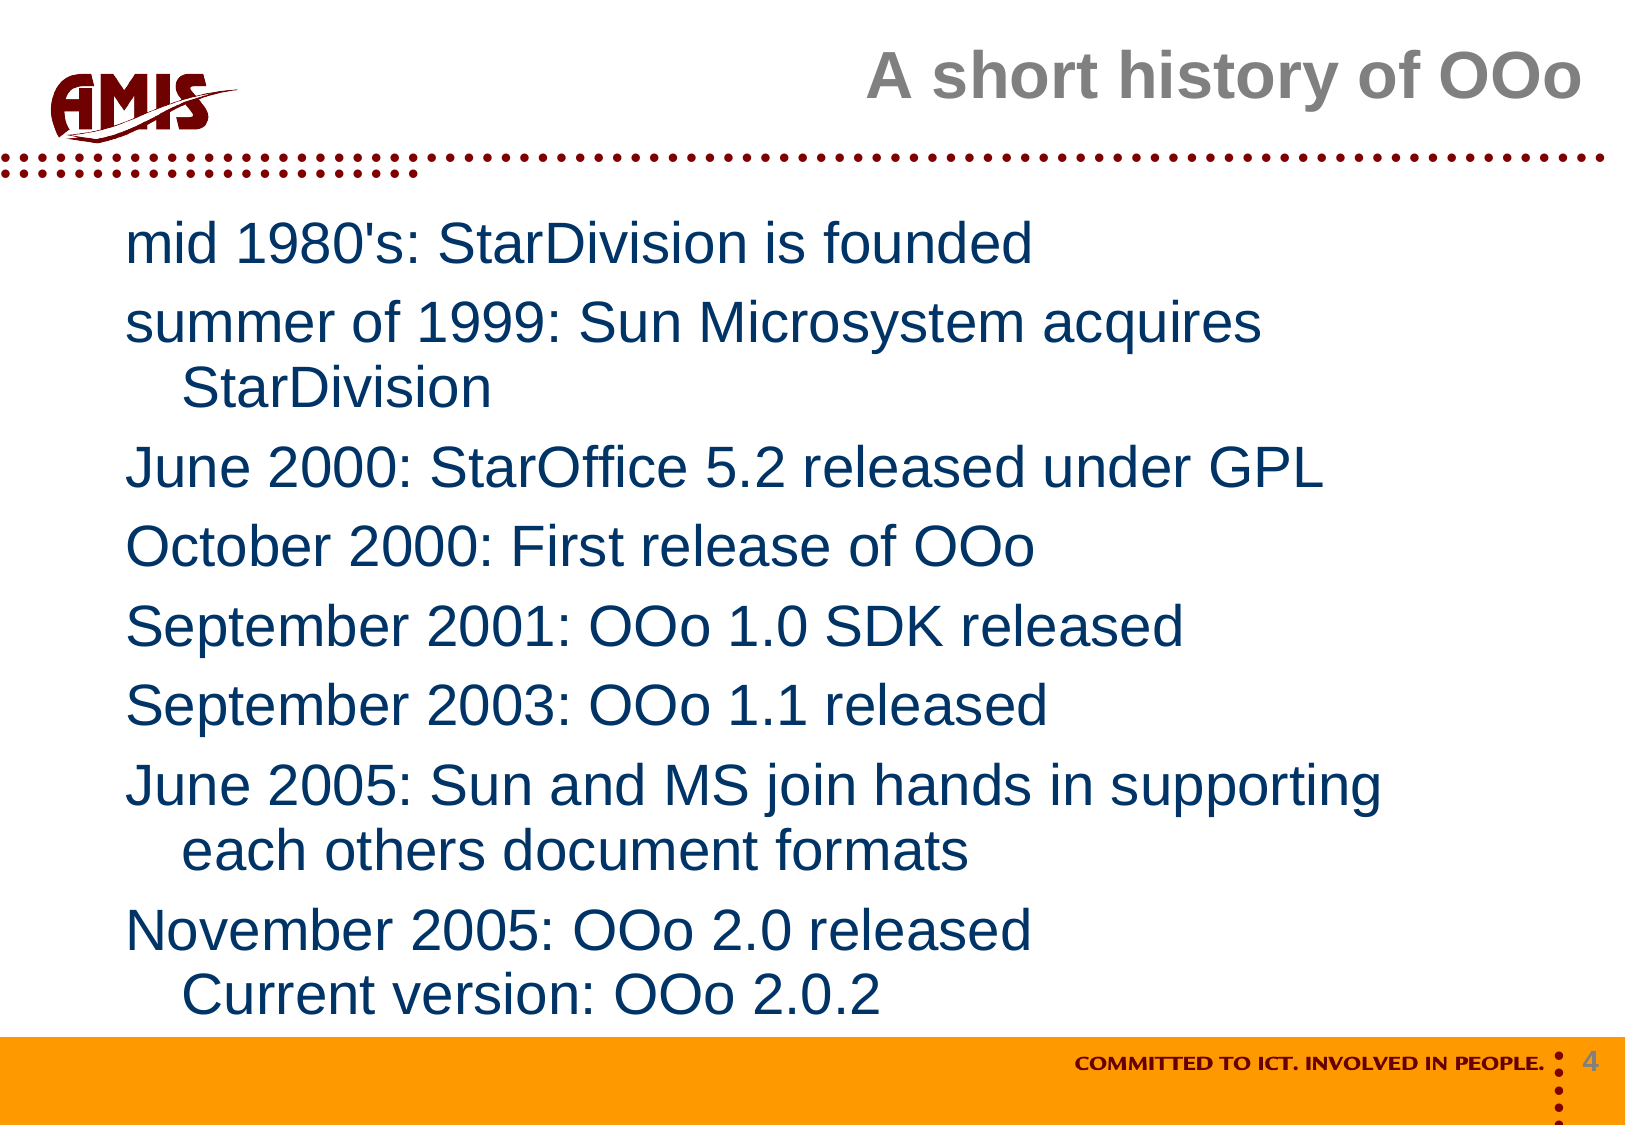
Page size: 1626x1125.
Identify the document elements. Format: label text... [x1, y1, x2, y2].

title A short history of OOo [262, 27, 1585, 123]
picture [50, 73, 238, 144]
picture [1074, 1055, 1544, 1071]
list mid 1980's: StarDivision is founded summer of 1999: Sun Microsystem acquires StarDivision June 2000: StarOffice 5.2 released under GPL October 2000: First release of OOo September 2001: OOo 1.0 SDK released September 2003: OOo 1.1 released June 2005: Sun and MS join hands in supporting each others document formats November 2005: OOo 2.0 released Current version: OOo 2.0.2 [124, 210, 1500, 1025]
